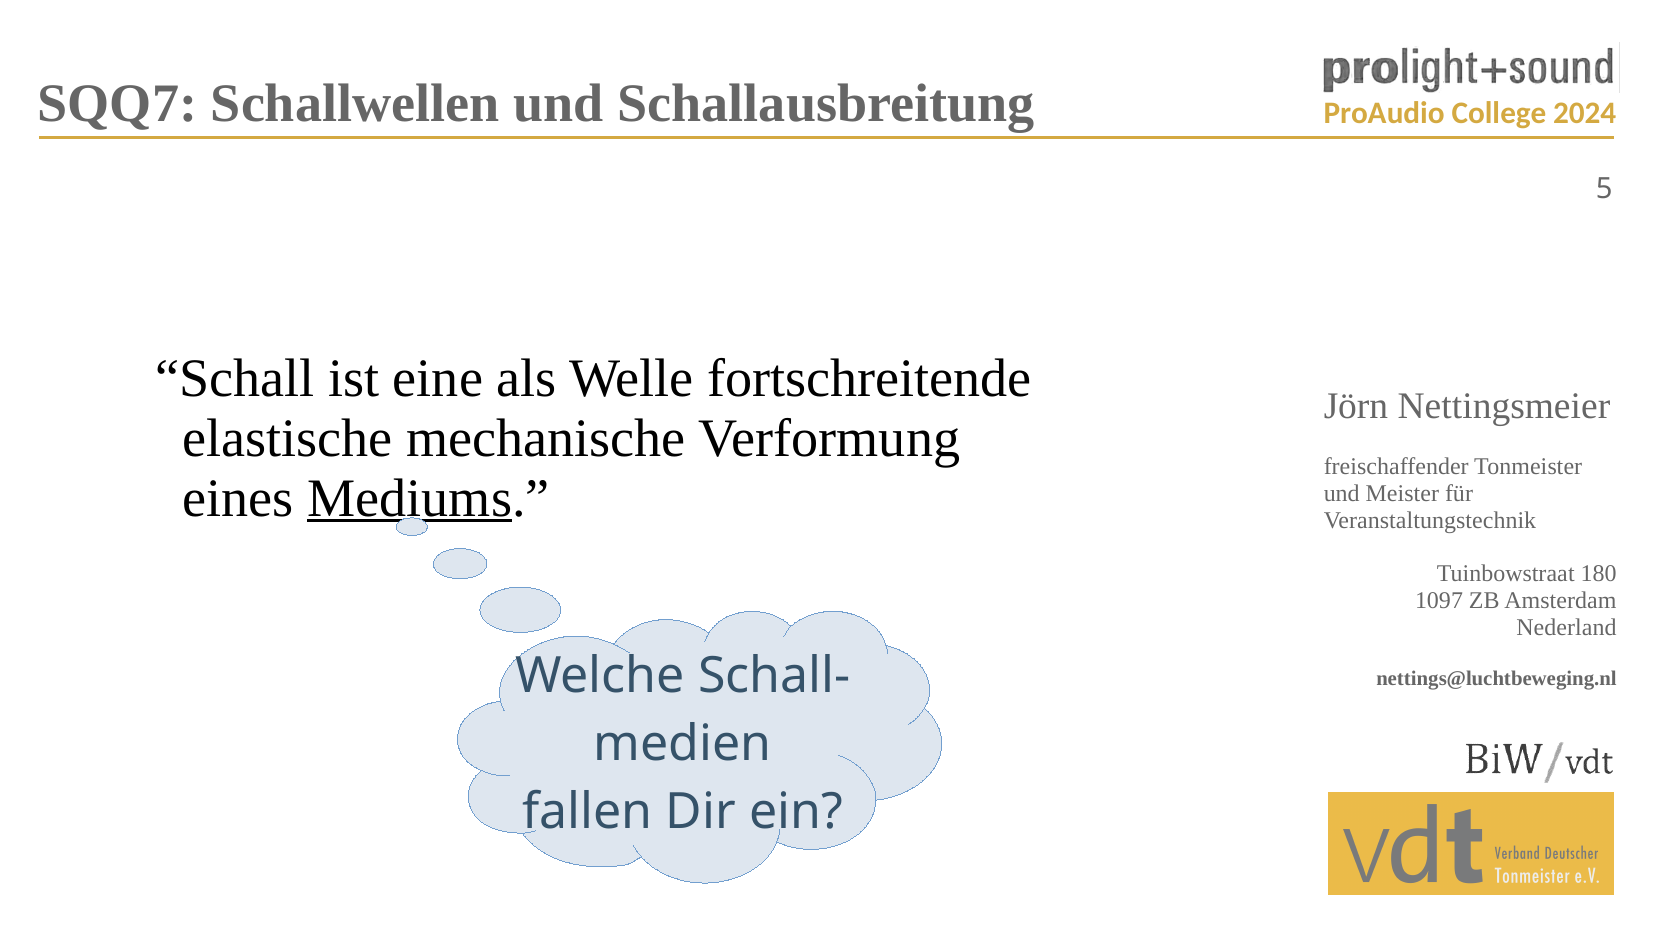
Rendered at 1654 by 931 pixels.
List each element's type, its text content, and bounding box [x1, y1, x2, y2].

text_box Welche Schall- medien fallen Dir ein? [457, 611, 942, 884]
list “Schall ist eine als Welle fortschreitende elastische mechanische Verformung eines Mediums.” [37, 187, 1313, 913]
picture [1318, 42, 1620, 93]
text_box Welche Schall- medien fallen Dir ein? [433, 548, 487, 579]
title SQQ7: Schallwellen und Schallausbreitung [37, 43, 1275, 164]
list Die zweite Quelle kann auch eine Reflexion sein. [1462, 738, 1619, 784]
text_box Welche Schall- medien fallen Dir ein? [479, 587, 561, 633]
